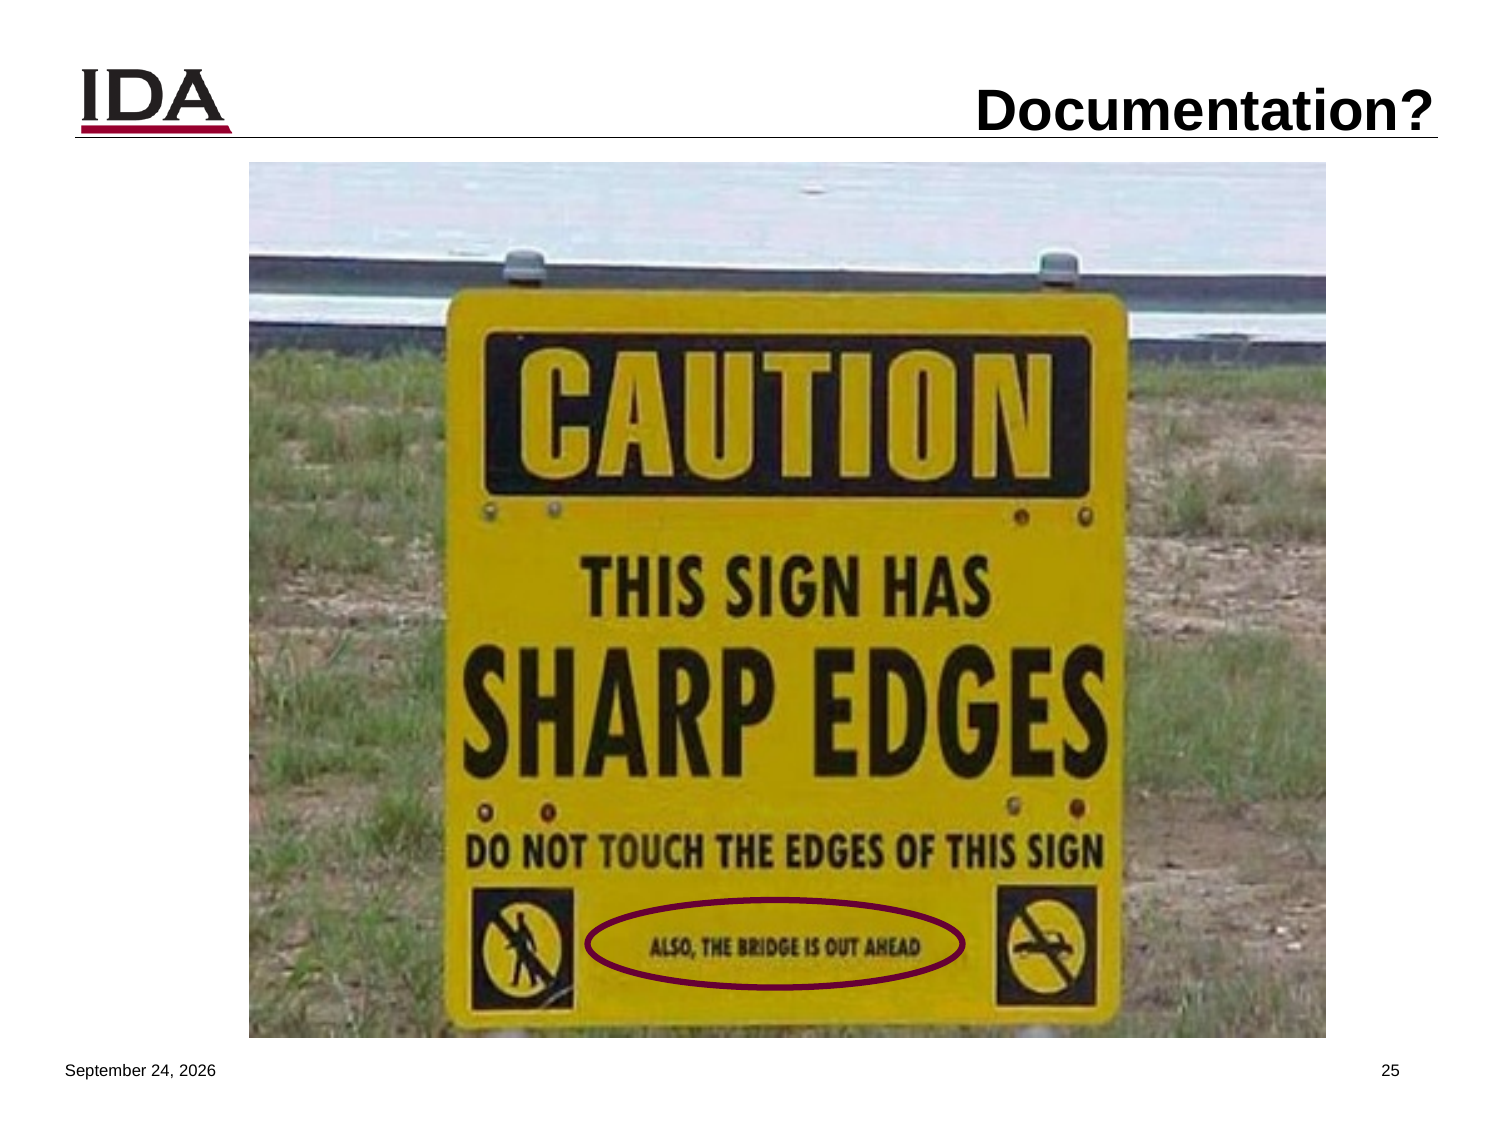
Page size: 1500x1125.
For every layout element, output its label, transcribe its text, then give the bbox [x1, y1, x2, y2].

picture [77, 65, 233, 138]
text_box [249, 162, 1326, 1038]
text_box <number> [1102, 1012, 1415, 1088]
title Documentation? [425, 64, 1450, 150]
text_box November 9, 2011 [49, 1012, 363, 1088]
